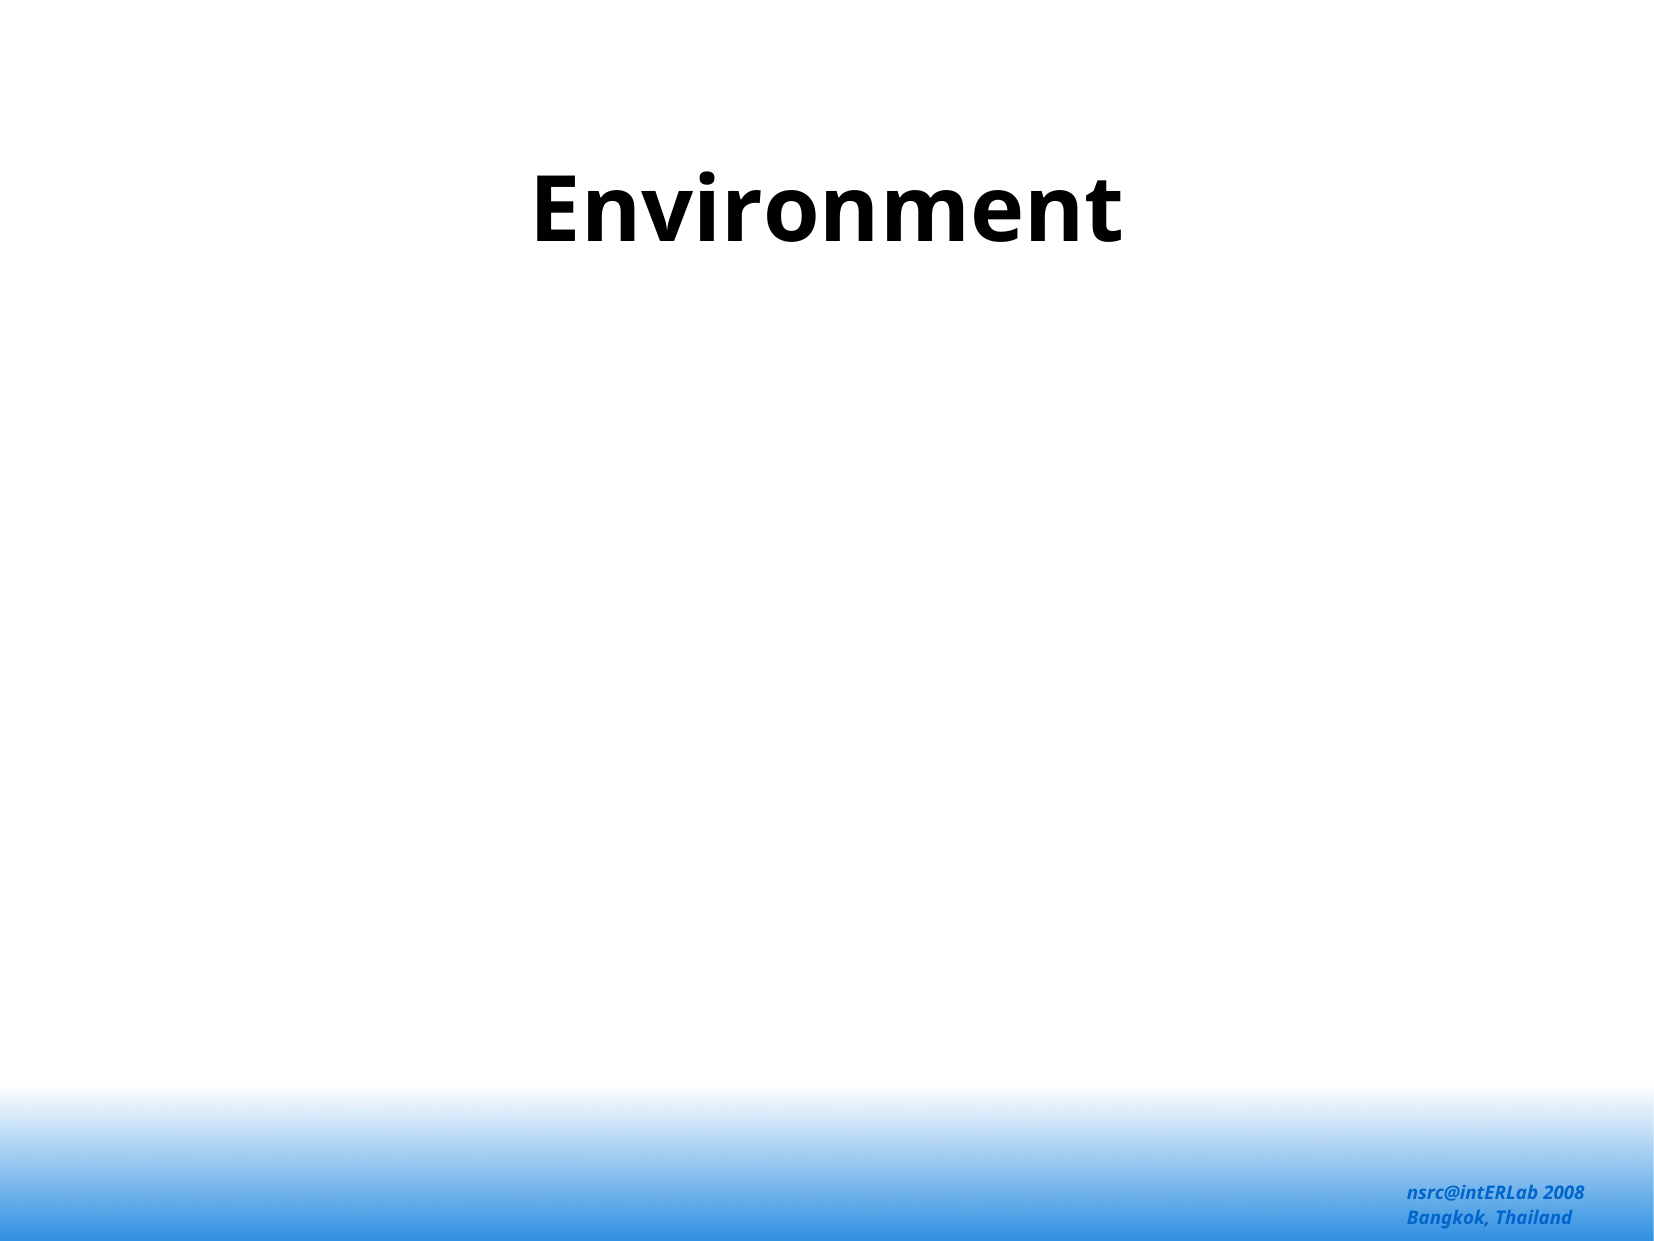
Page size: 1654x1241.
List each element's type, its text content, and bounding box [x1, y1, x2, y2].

picture [0, 1083, 1654, 1241]
title Environment [121, 102, 1534, 310]
